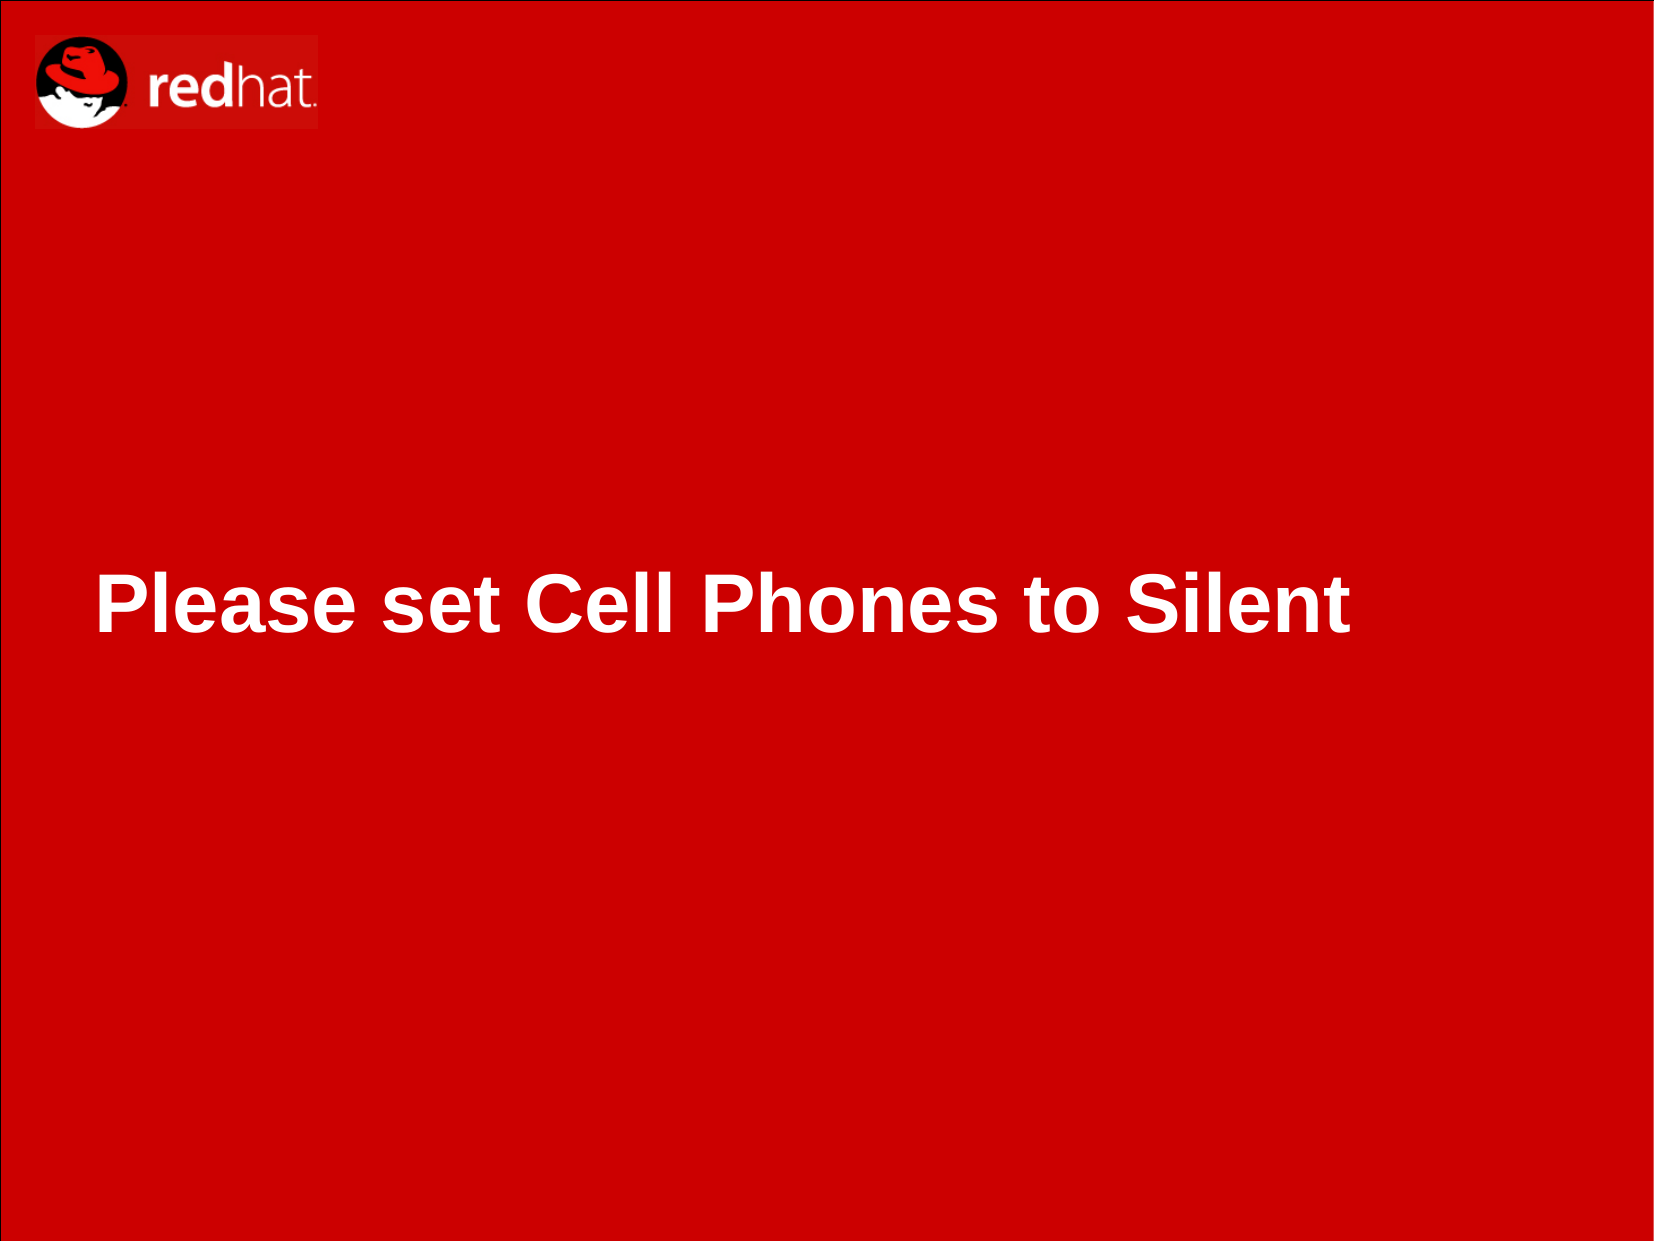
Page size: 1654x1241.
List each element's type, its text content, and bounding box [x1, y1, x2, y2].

picture [35, 35, 318, 129]
title Please set Cell Phones to Silent [94, 508, 1531, 699]
